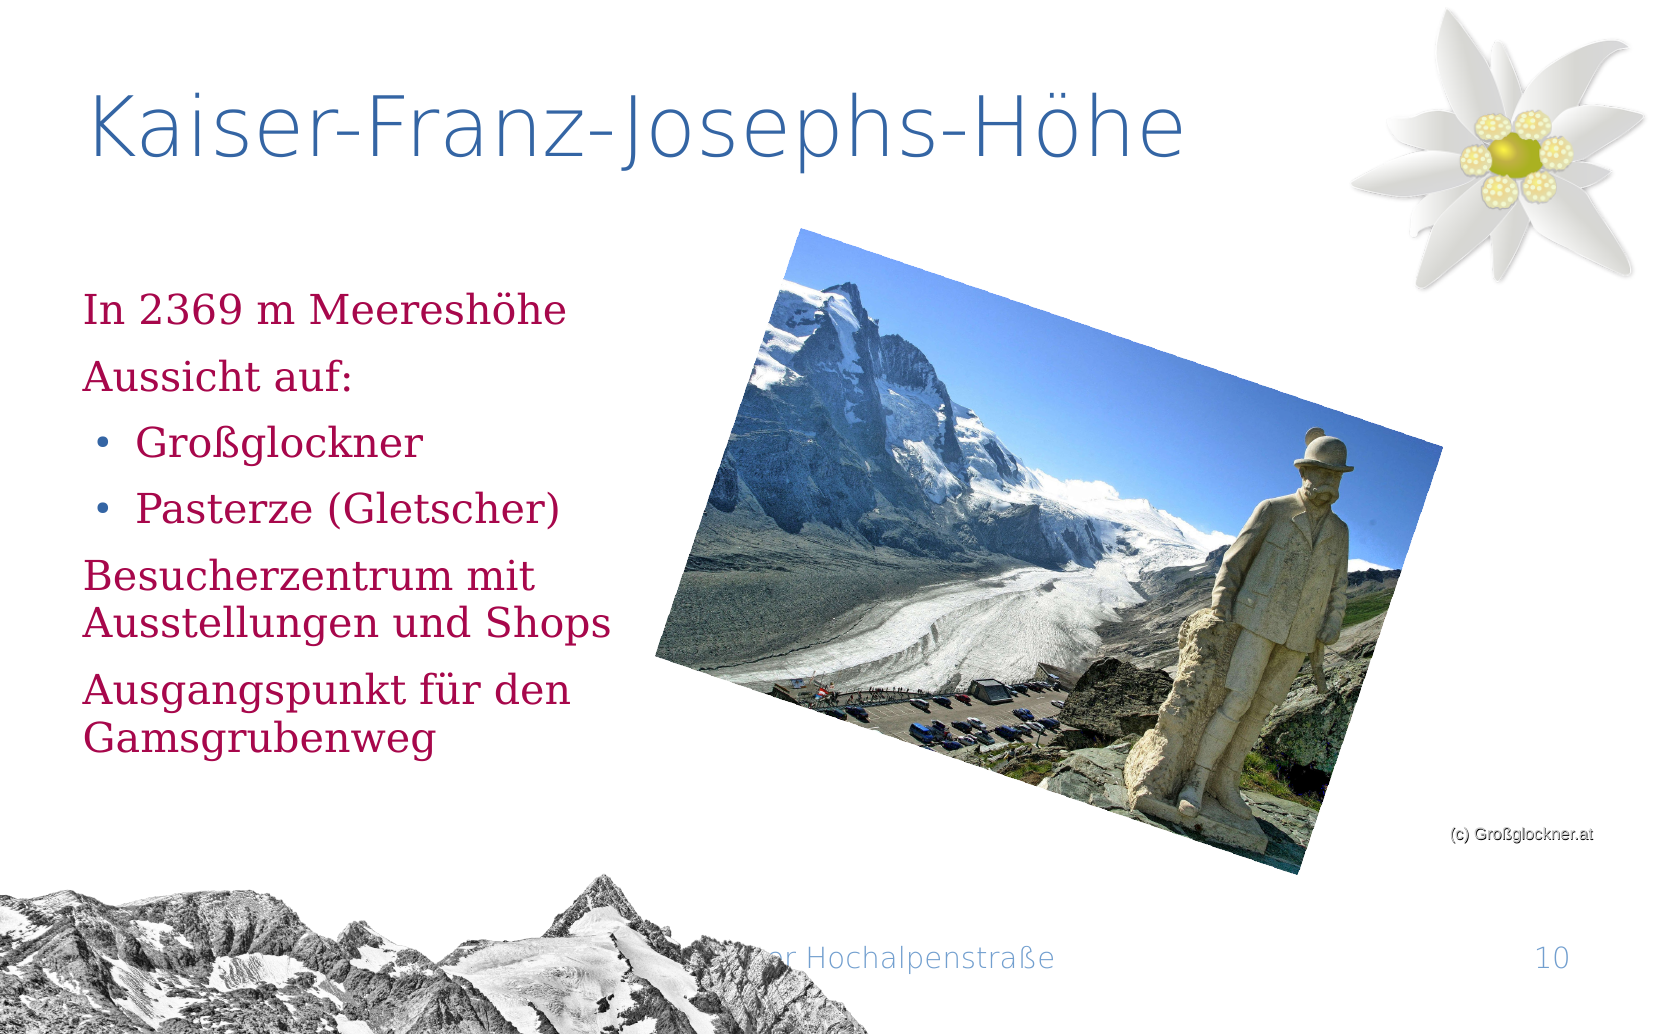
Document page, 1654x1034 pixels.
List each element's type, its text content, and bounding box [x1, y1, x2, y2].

title Kaiser-Franz-Josephs-Höhe [82, 41, 1571, 214]
picture [654, 227, 1443, 875]
text_box (c) Großglockner.at [1435, 817, 1654, 857]
picture [0, 826, 876, 1034]
picture [1341, 0, 1654, 301]
list In 2369 m Meereshöhe Aussicht auf: Großglockner Pasterze (Gletscher) Besucherzentrum mit Ausstellungen und Shops Ausgangspunkt für den Gamsgrubenweg [82, 286, 655, 768]
